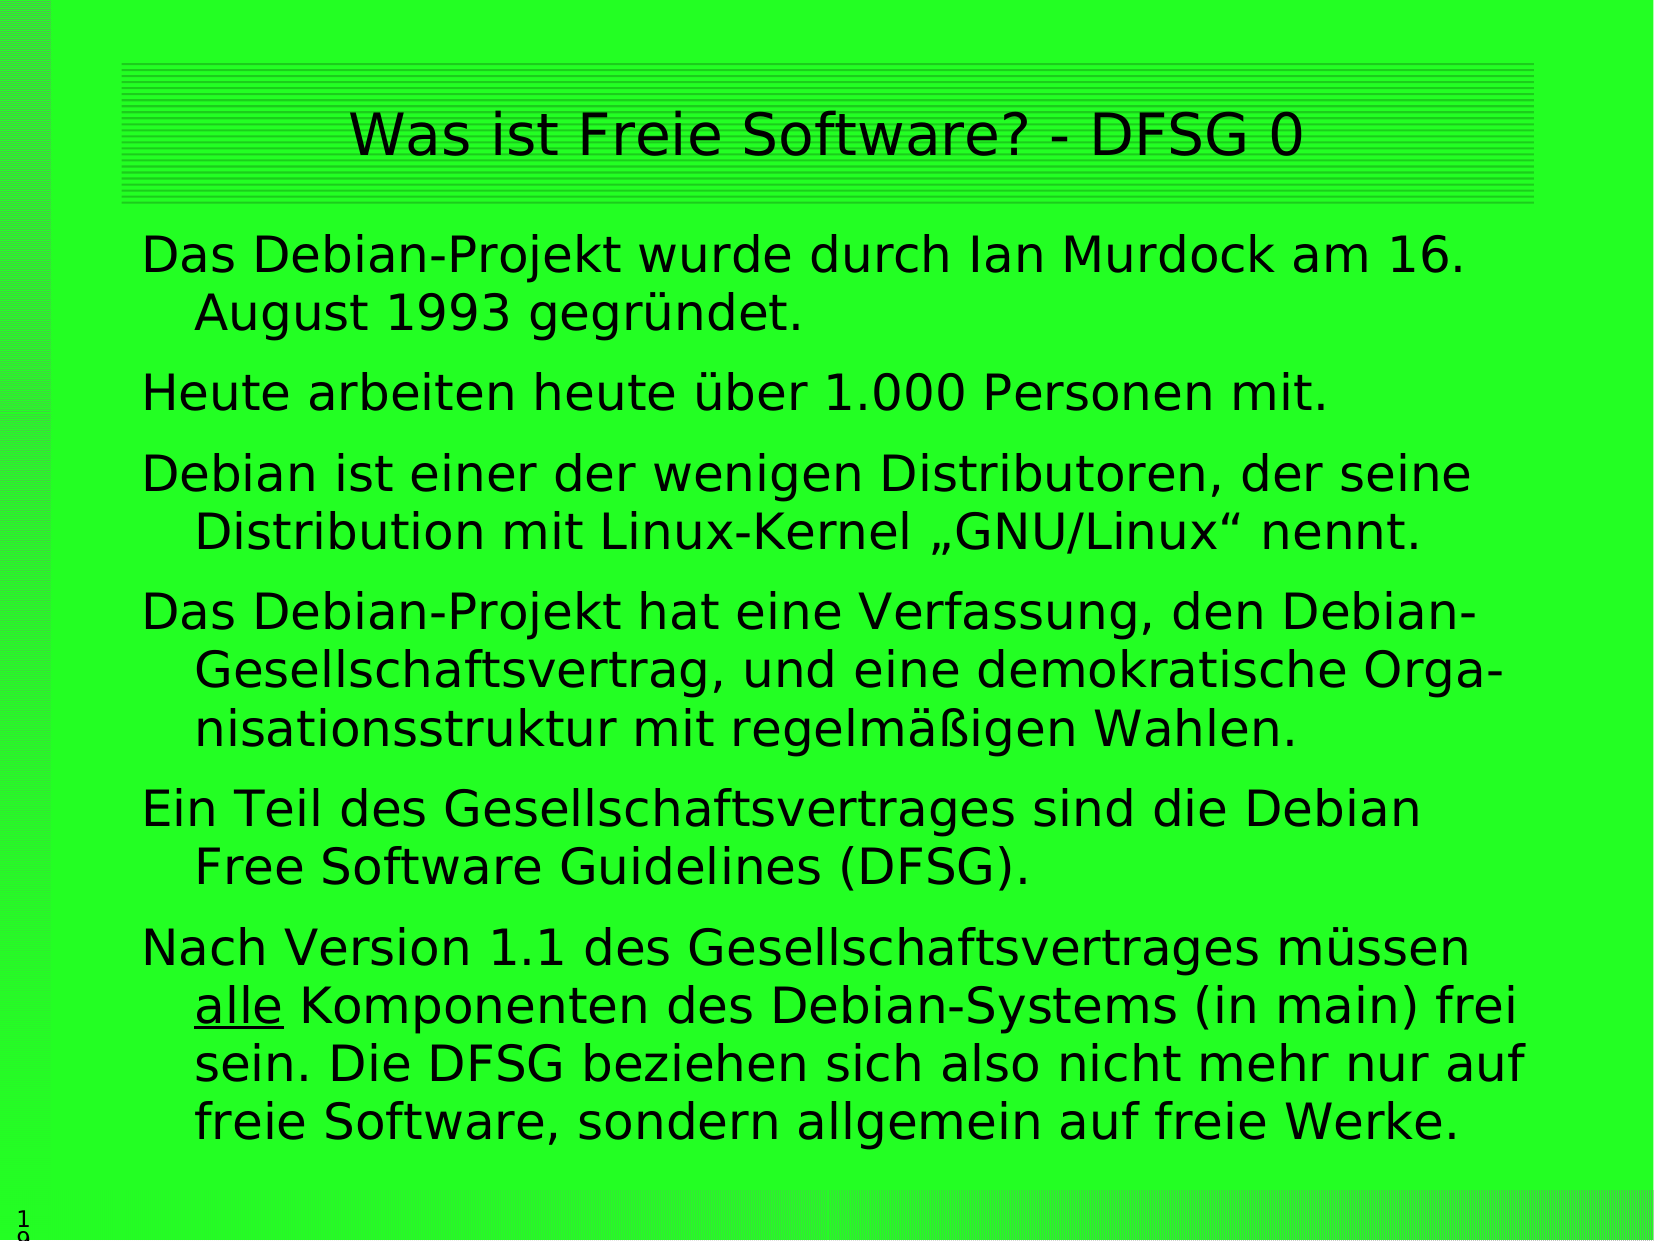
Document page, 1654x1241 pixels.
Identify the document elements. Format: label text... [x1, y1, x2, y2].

list Das Debian-Projekt wurde durch Ian Murdock am 16. August 1993 gegründet. Heute arbeiten heute über 1.000 Personen mit. Debian ist einer der wenigen Distributoren, der seine Distribution mit Linux-Kernel „GNU/Linux“ nennt. Das Debian-Projekt hat eine Verfassung, den Debian-Gesellschaftsvertrag, und eine demokratische Orga-nisationsstruktur mit regelmäßigen Wahlen. Ein Teil des Gesellschaftsvertrages sind die Debian Free Software Guidelines (DFSG). Nach Version 1.1 des Gesellschaftsvertrages müssen alle Komponenten des Debian-Systems (in main) frei sein. Die DFSG beziehen sich also nicht mehr nur auf freie Software, sondern allgemein auf freie Werke. [123, 225, 1536, 1152]
title Was ist Freie Software? - DFSG 0 [151, 56, 1503, 215]
